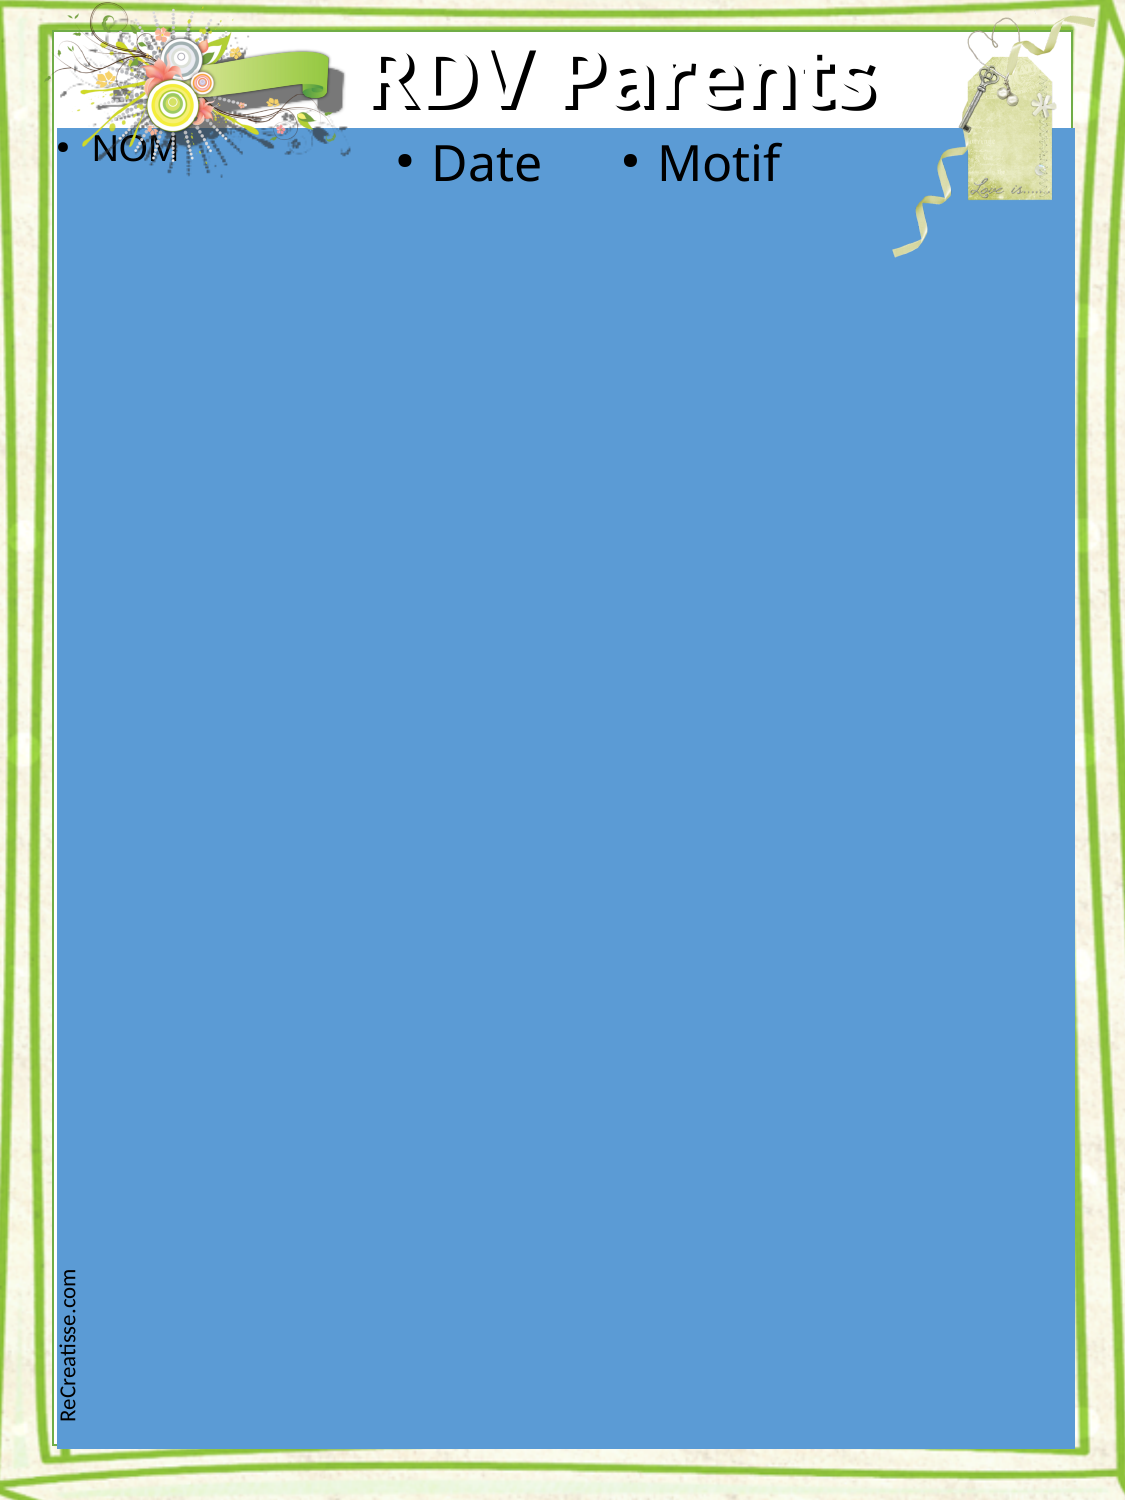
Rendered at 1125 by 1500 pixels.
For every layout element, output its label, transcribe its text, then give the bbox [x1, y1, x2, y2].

table_cell [396, 1329, 622, 1389]
table_cell [622, 1149, 1075, 1209]
table_cell [622, 1209, 1075, 1269]
table_cell [57, 1149, 396, 1209]
table_cell [396, 188, 622, 248]
table_cell [57, 308, 396, 368]
table_cell [57, 428, 396, 488]
table_cell [396, 788, 622, 849]
table_cell [396, 548, 622, 608]
table_cell [396, 969, 622, 1029]
table_cell [622, 728, 1075, 788]
table_cell [57, 788, 396, 849]
table_cell [396, 1149, 622, 1209]
table_cell [396, 668, 622, 728]
table_cell [622, 909, 1075, 969]
table_cell [622, 668, 1075, 728]
table_cell [396, 1389, 622, 1449]
table_cell [622, 368, 1075, 428]
table_cell [622, 849, 1075, 909]
table_cell [57, 909, 396, 969]
table_cell [622, 248, 1075, 308]
table_cell [88, 1329, 396, 1389]
table_cell [57, 849, 396, 909]
table_cell [396, 428, 622, 488]
table_cell [57, 1209, 396, 1269]
table_header NOM [57, 128, 396, 188]
table_cell [396, 488, 622, 548]
table_cell [622, 1029, 1075, 1089]
table_cell [396, 608, 622, 668]
table_cell [622, 428, 1075, 488]
table_cell [57, 608, 396, 668]
table_cell [57, 728, 396, 788]
table_cell [396, 1029, 622, 1089]
table_cell [57, 668, 396, 728]
table_cell [57, 488, 396, 548]
table_cell [396, 368, 622, 428]
table_header Motif [622, 128, 864, 188]
table_cell [622, 1089, 1075, 1149]
table_cell [622, 548, 1075, 608]
text_box [53, 168, 57, 1254]
table_cell [622, 608, 1075, 668]
text_box ReCreatisse.com [45, 1254, 88, 1437]
table_header Date [396, 128, 622, 188]
table_cell [622, 1269, 1075, 1329]
table_cell [88, 1269, 396, 1329]
table_cell [396, 1269, 622, 1329]
table_cell [396, 849, 622, 909]
table_cell [396, 308, 622, 368]
table_cell [622, 308, 1075, 368]
table_cell [396, 1089, 622, 1149]
table_cell [622, 1389, 1075, 1449]
table_cell [396, 728, 622, 788]
table_cell [396, 248, 622, 308]
table_cell [57, 548, 396, 608]
text_box RDV Parents [347, 15, 864, 128]
table_cell [396, 1209, 622, 1269]
table_cell [57, 248, 396, 308]
picture [0, 0, 1125, 1500]
table_cell [622, 1329, 1075, 1389]
table_cell [57, 1029, 396, 1089]
table_cell [57, 368, 396, 428]
table_cell [57, 1389, 396, 1449]
table_cell [57, 1089, 396, 1149]
table_cell [622, 188, 864, 248]
table_cell [622, 969, 1075, 1029]
table_cell [57, 188, 396, 248]
table_cell [57, 969, 396, 1029]
table_cell [622, 788, 1075, 849]
table_cell [396, 909, 622, 969]
table_cell [622, 488, 1075, 548]
